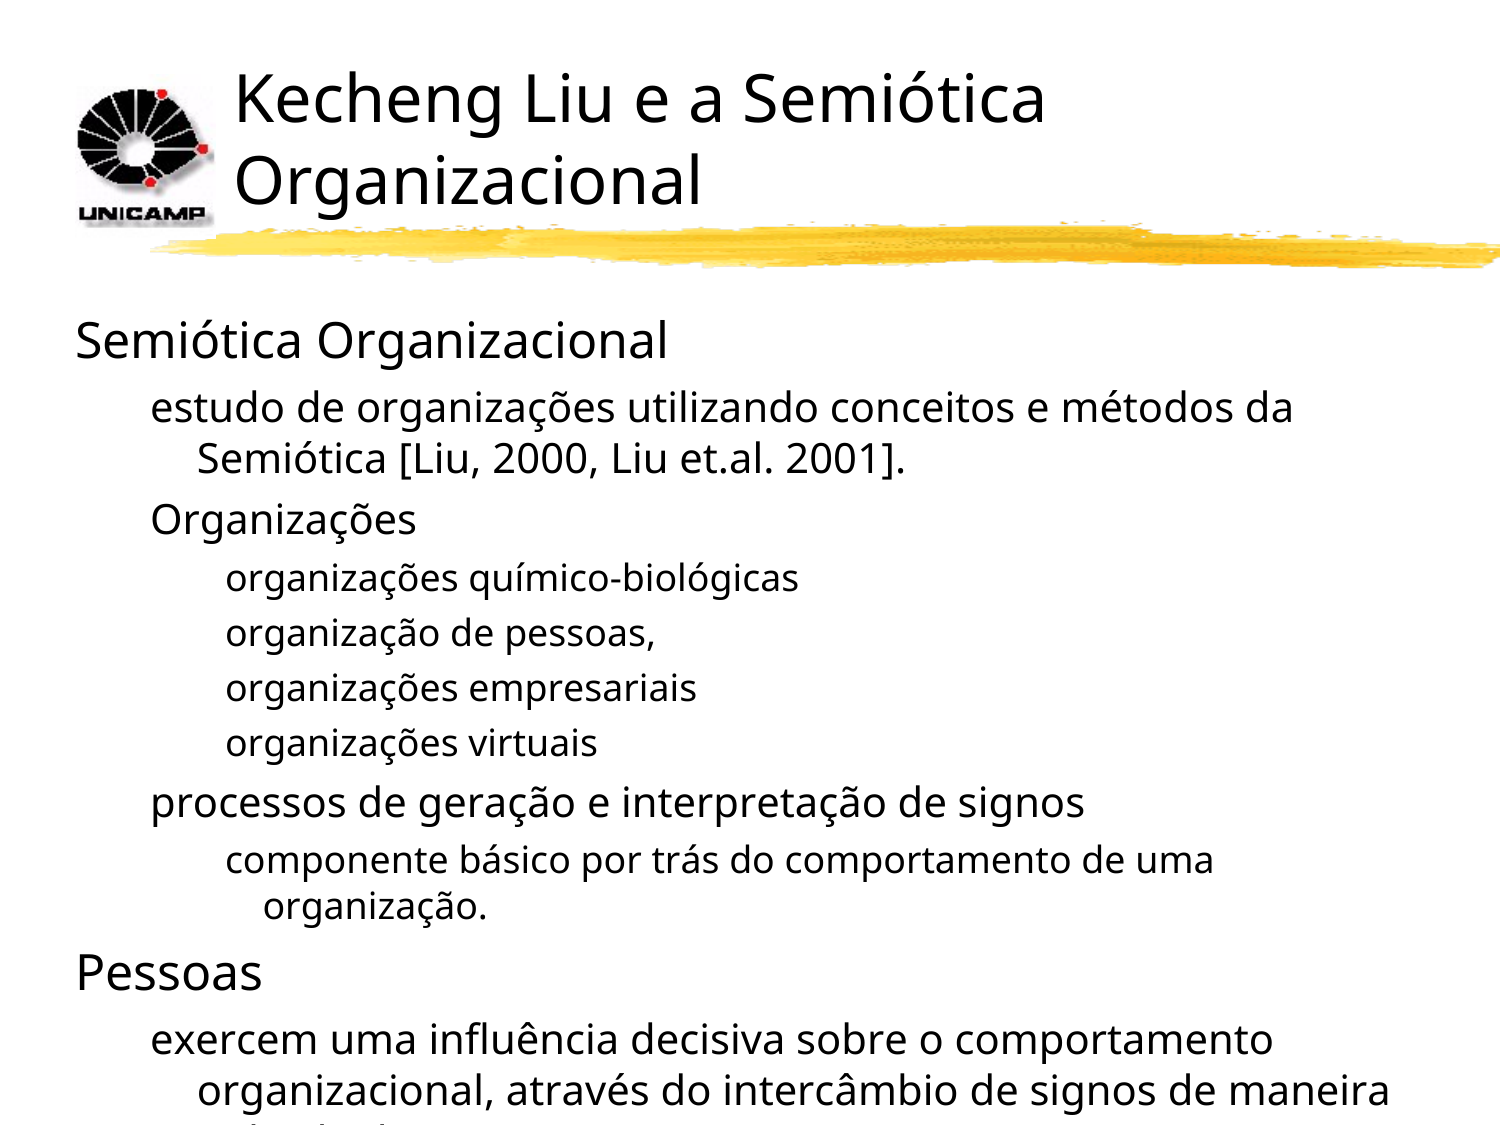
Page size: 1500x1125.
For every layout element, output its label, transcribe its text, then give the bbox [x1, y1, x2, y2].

list Semiótica Organizacional estudo de organizações utilizando conceitos e métodos da Semiótica [Liu, 2000, Liu et.al. 2001]. Organizações organizações químico-biológicas organização de pessoas, organizações empresariais organizações virtuais processos de geração e interpretação de signos componente básico por trás do comportamento de uma organização. Pessoas exercem uma influência decisiva sobre o comportamento organizacional, através do intercâmbio de signos de maneira individual ou em grupos. [74, 309, 1417, 1061]
title Kecheng Liu e a Semiótica Organizacional [233, 41, 1434, 221]
picture [75, 74, 1500, 279]
